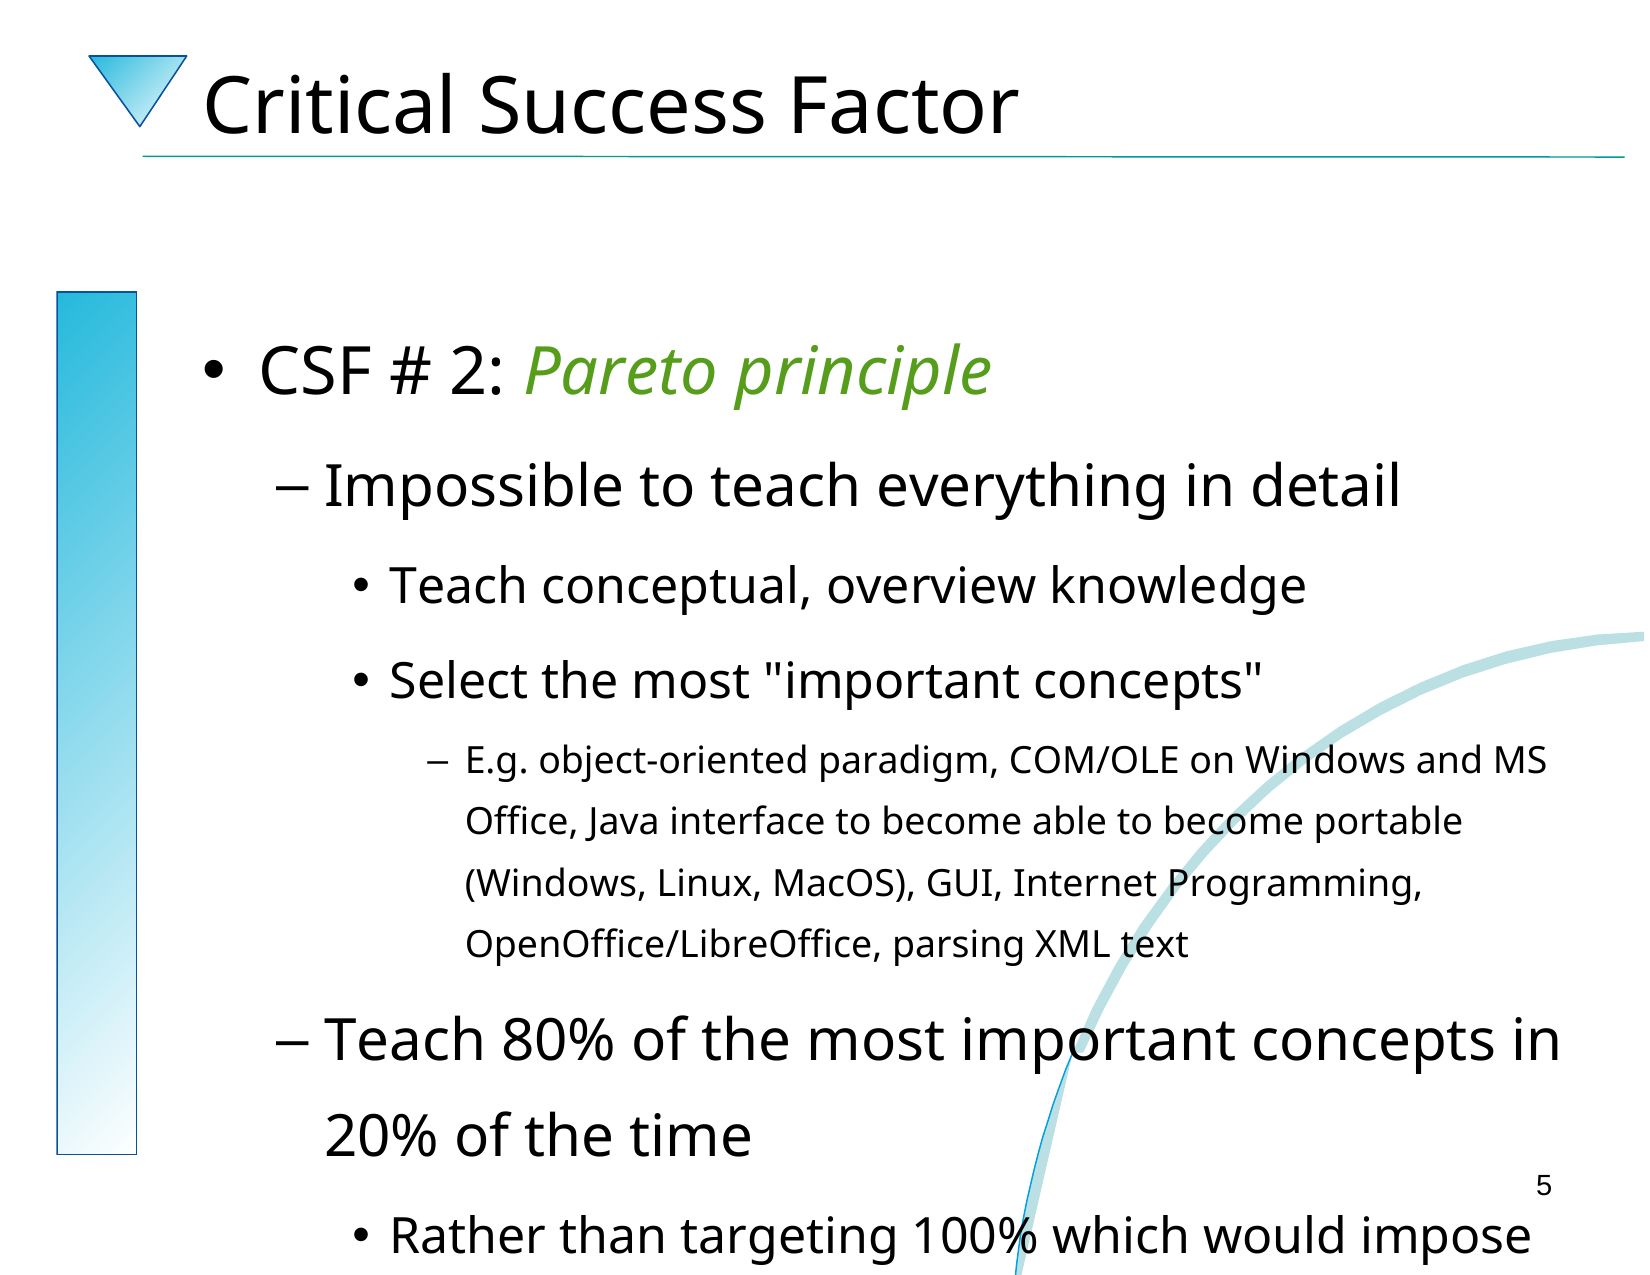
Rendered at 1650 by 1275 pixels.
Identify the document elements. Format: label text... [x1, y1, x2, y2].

list CSF # 2: Pareto principle Impossible to teach everything in detail Teach conceptual, overview knowledge Select the most "important concepts" E.g. object-oriented paradigm, COM/OLE on Windows and MS Office, Java interface to become able to become portable (Windows, Linux, MacOS), GUI, Internet Programming, OpenOffice/LibreOffice, parsing XML text Teach 80% of the most important concepts in 20% of the time Rather than targeting 100% which would impose additional 80% of time, which is not available [187, 297, 1617, 1238]
title Critical Success Factor [187, 46, 1617, 268]
